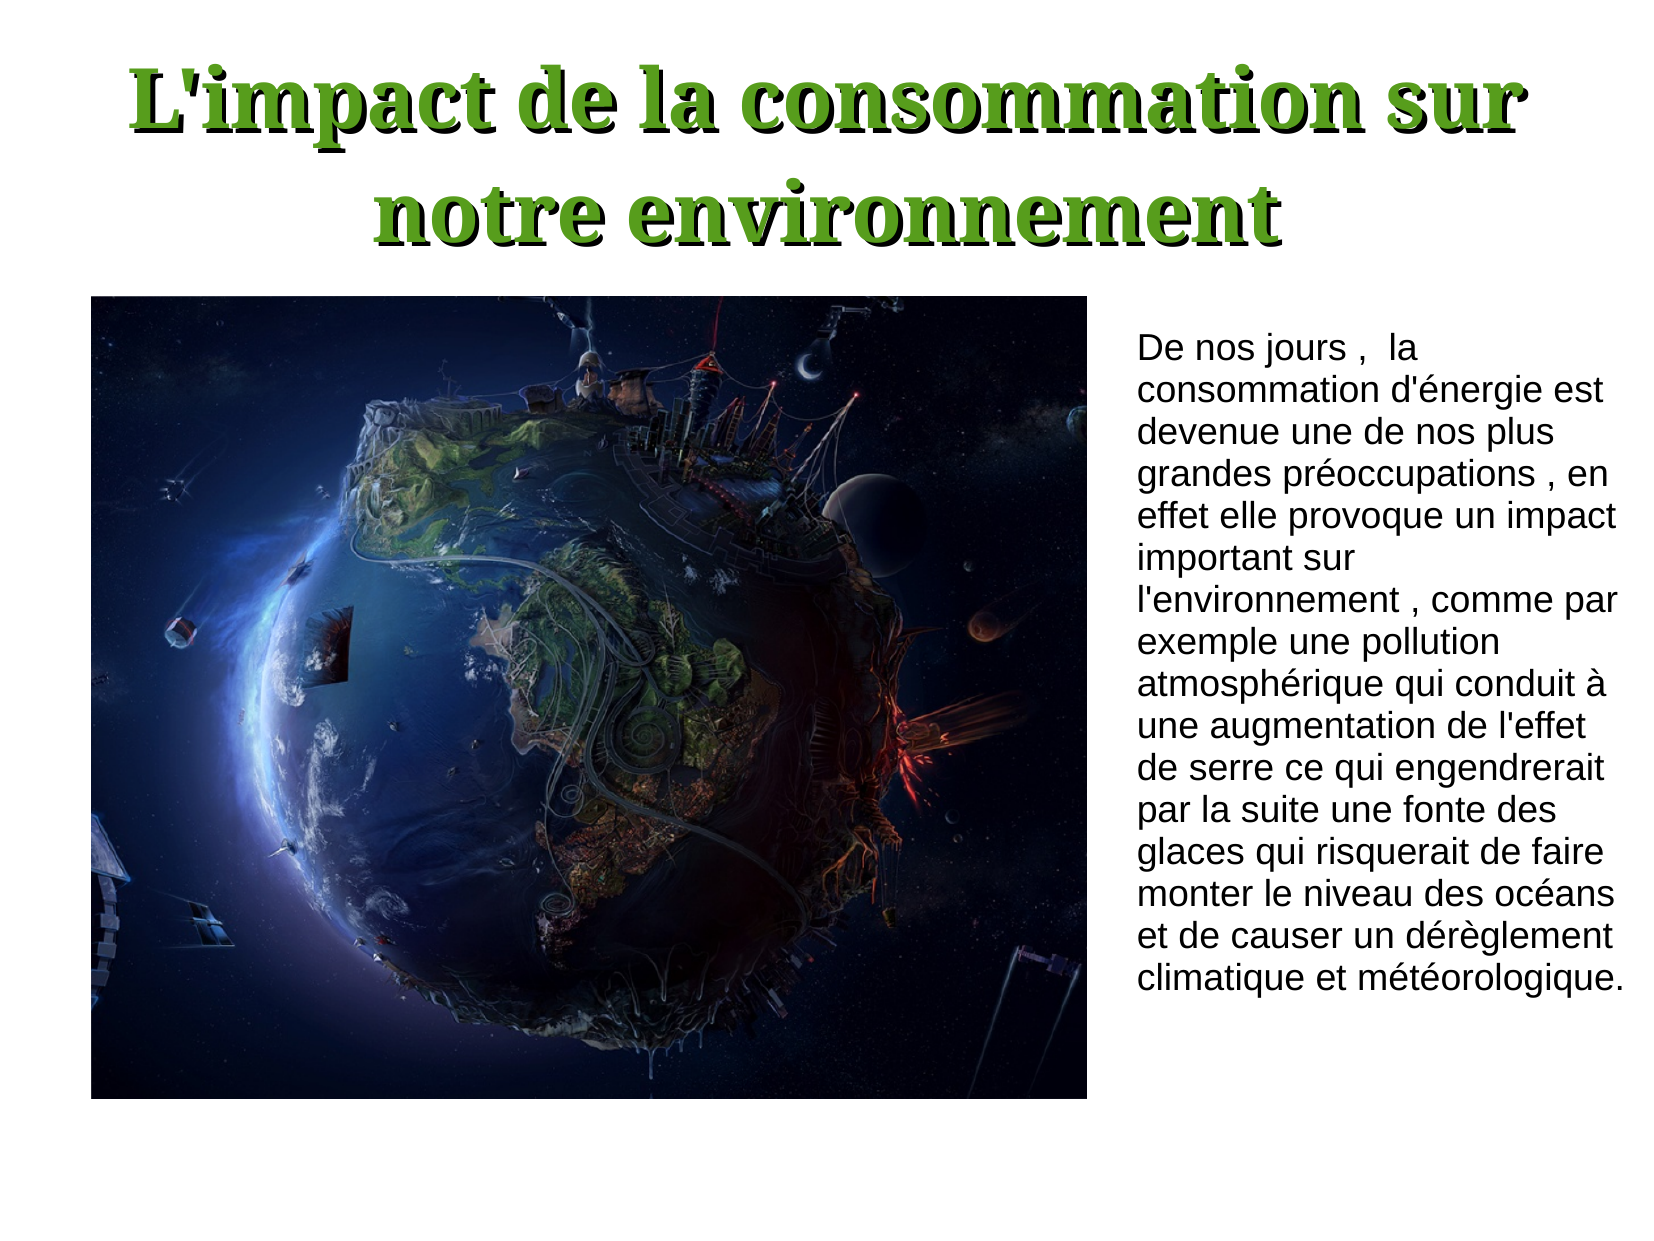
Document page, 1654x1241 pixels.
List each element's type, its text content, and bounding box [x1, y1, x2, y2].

picture [90, 295, 1087, 1099]
title L'impact de la consommation sur notre environnement [82, 49, 1571, 257]
text_box De nos jours , la consommation d'énergie est devenue une de nos plus grandes préoccupations , en effet elle provoque un impact important sur l'environnement , comme par exemple une pollution atmosphérique qui conduit à une augmentation de l'effet de serre ce qui engendrerait par la suite une fonte des glaces qui risquerait de faire monter le niveau des océans et de causer un dérèglement climatique et météorologique. [1122, 318, 1643, 1123]
